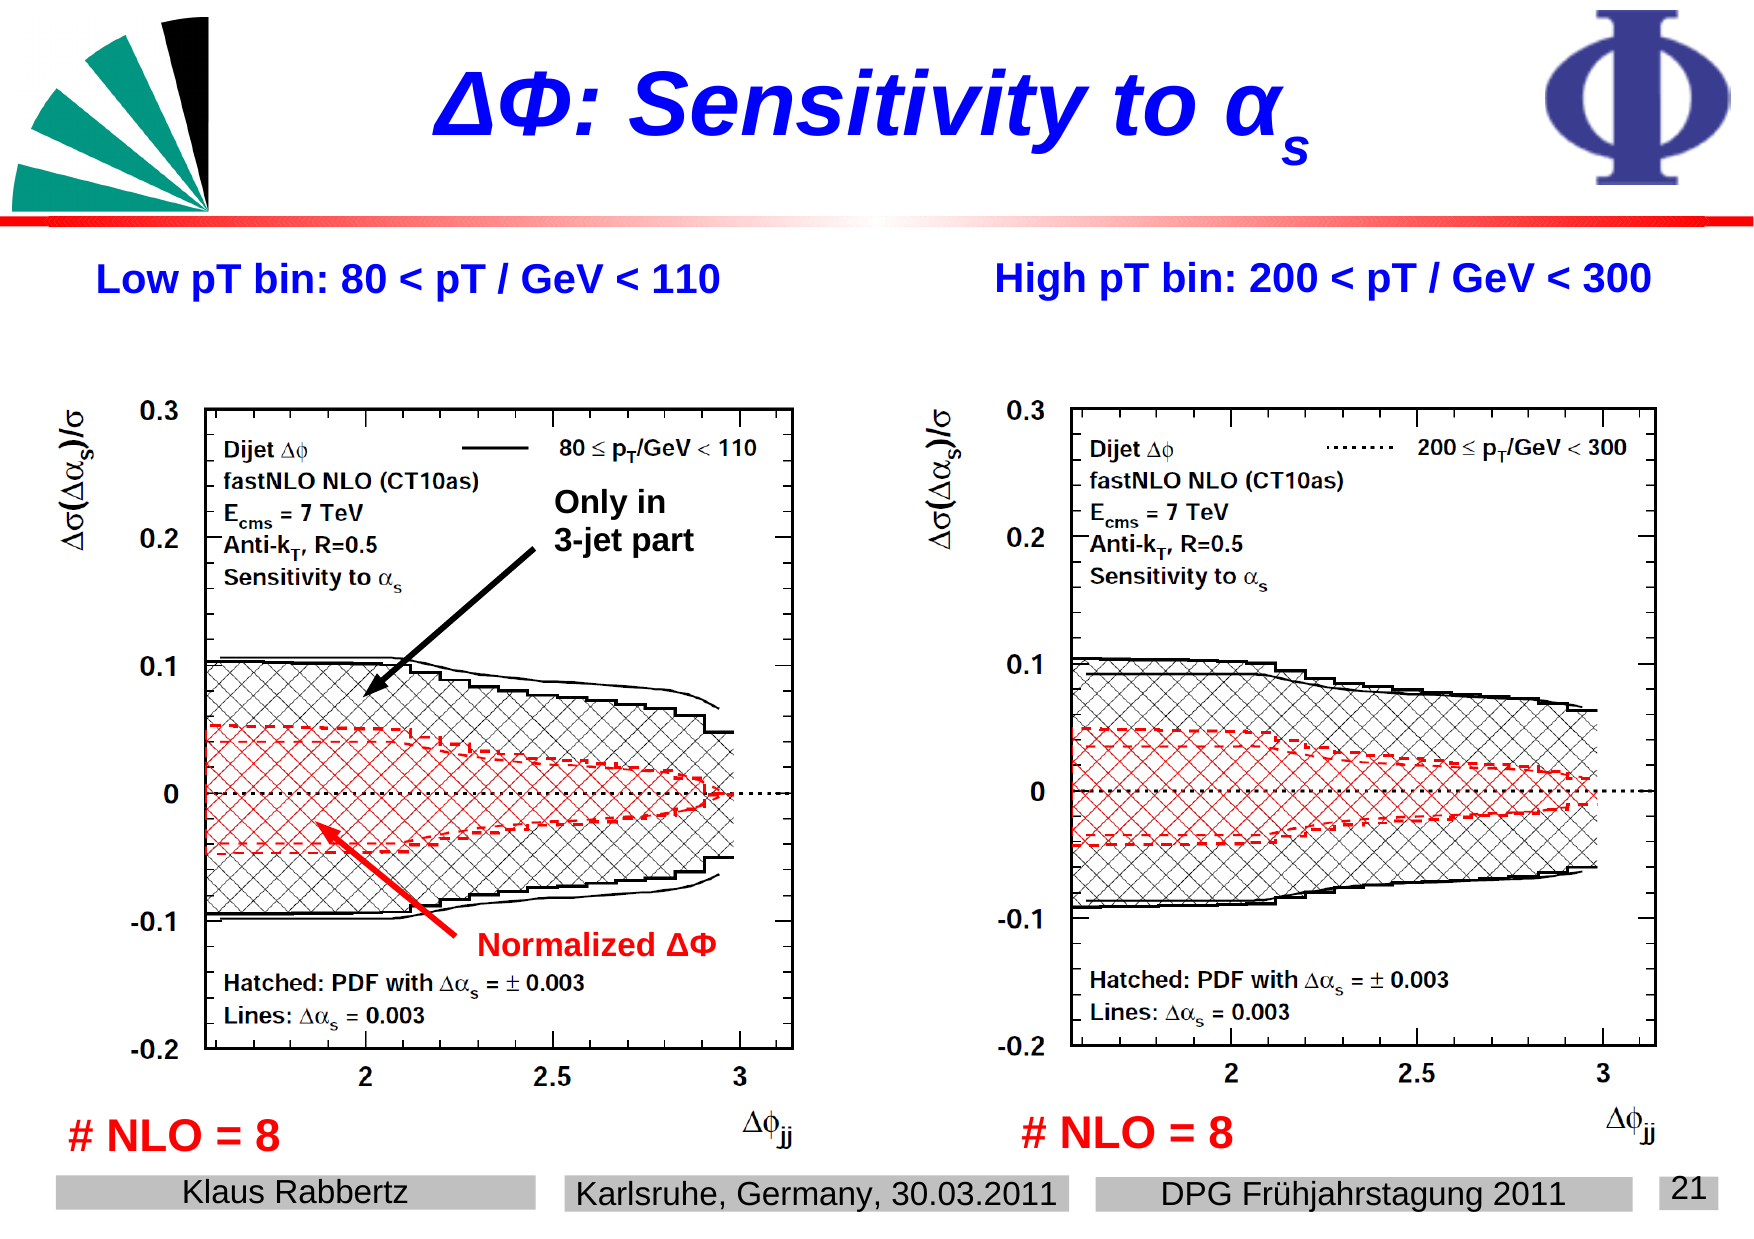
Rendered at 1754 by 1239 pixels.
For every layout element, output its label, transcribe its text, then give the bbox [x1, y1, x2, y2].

picture [12, 17, 209, 214]
picture [1545, 10, 1731, 185]
text_box # NLO = 8 [1009, 1101, 1246, 1165]
text_box Low pT bin: 80 < pT / GeV < 110 [83, 249, 734, 309]
text_box Only in 3-jet part [542, 478, 707, 565]
text_box Normalized ΔΦ [465, 920, 729, 970]
text_box # NLO = 8 [56, 1103, 293, 1168]
text_box High pT bin: 200 < pT / GeV < 300 [982, 248, 1664, 307]
picture [55, 396, 810, 1150]
title ΔΦ: Sensitivity to αs [220, 22, 1525, 207]
picture [920, 391, 1668, 1146]
